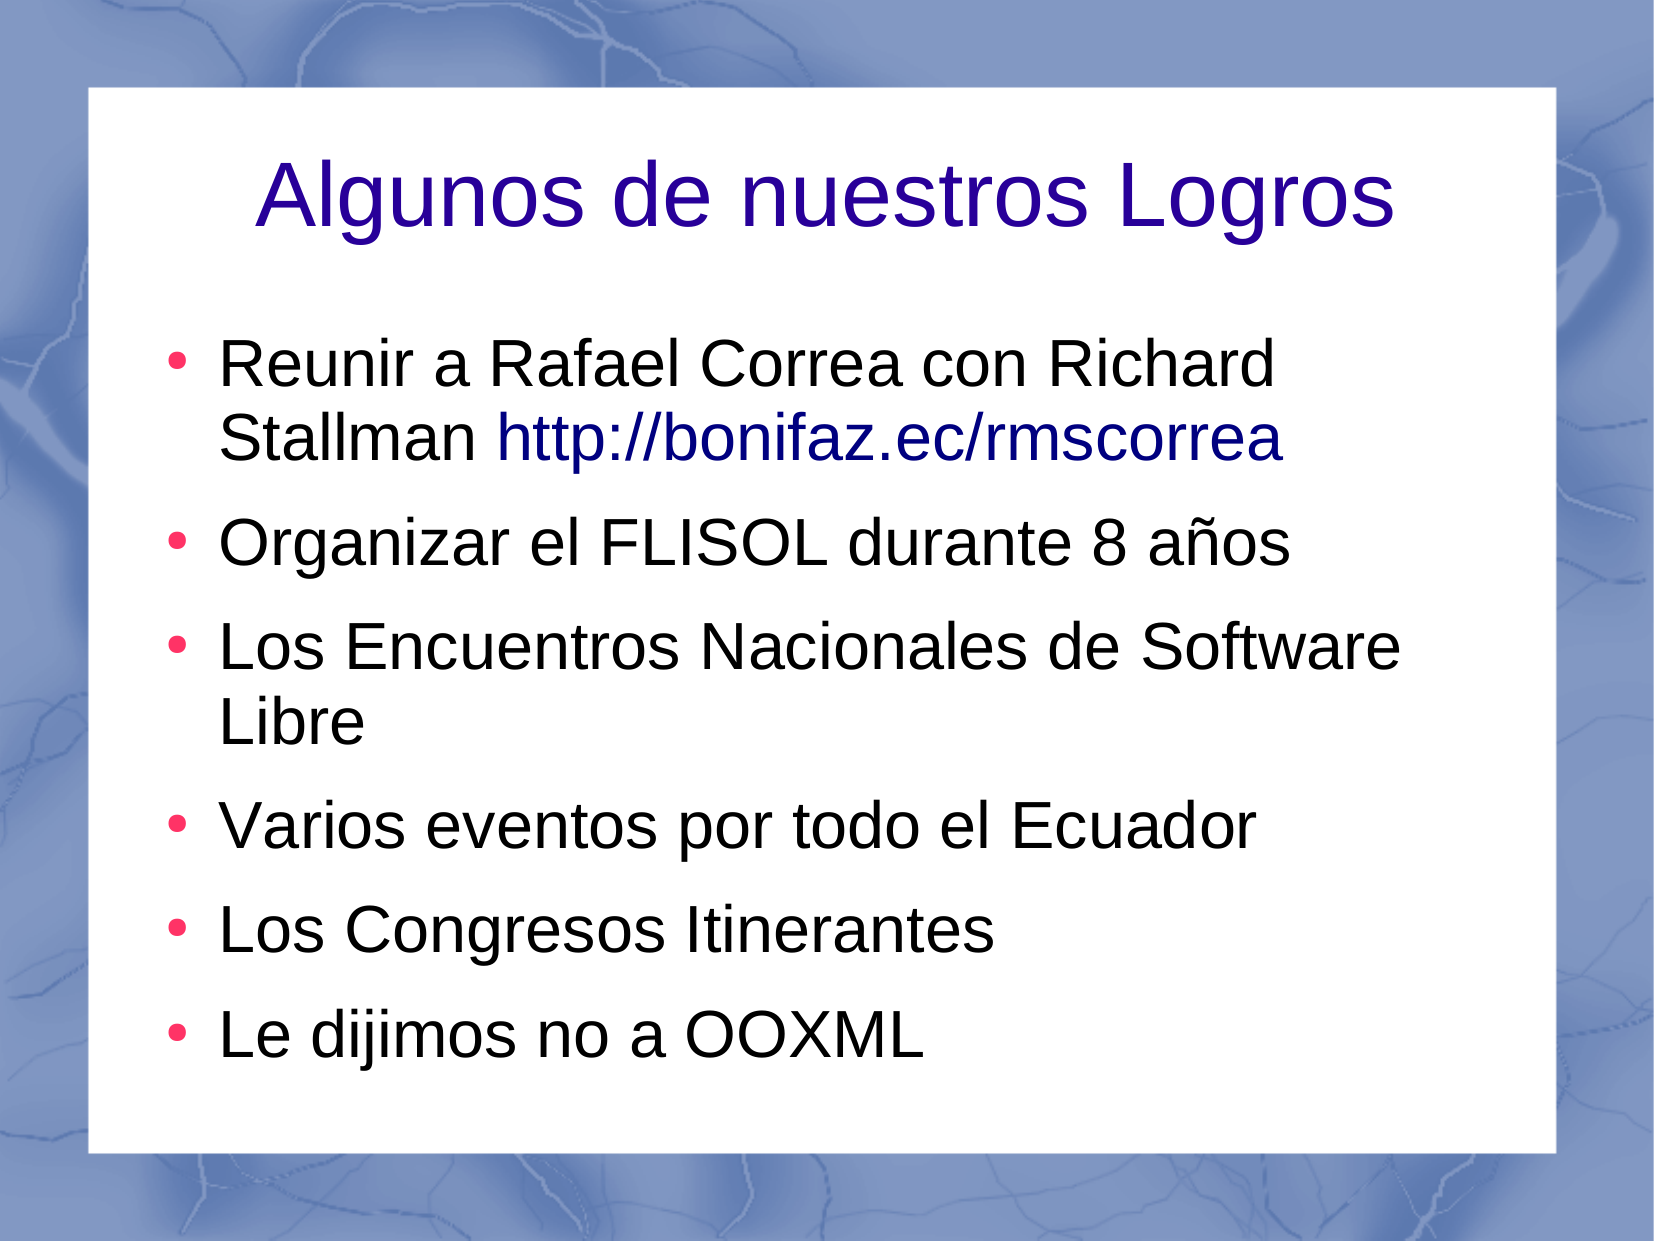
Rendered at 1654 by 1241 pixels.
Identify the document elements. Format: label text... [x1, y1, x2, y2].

picture [0, 0, 1654, 1241]
title Algunos de nuestros Logros [118, 90, 1536, 298]
list Reunir a Rafael Correa con Richard Stallman http://bonifaz.ec/rmscorrea Organizar el FLISOL durante 8 años Los Encuentros Nacionales de Software Libre Varios eventos por todo el Ecuador Los Congresos Itinerantes Le dijimos no a OOXML [147, 325, 1506, 1072]
